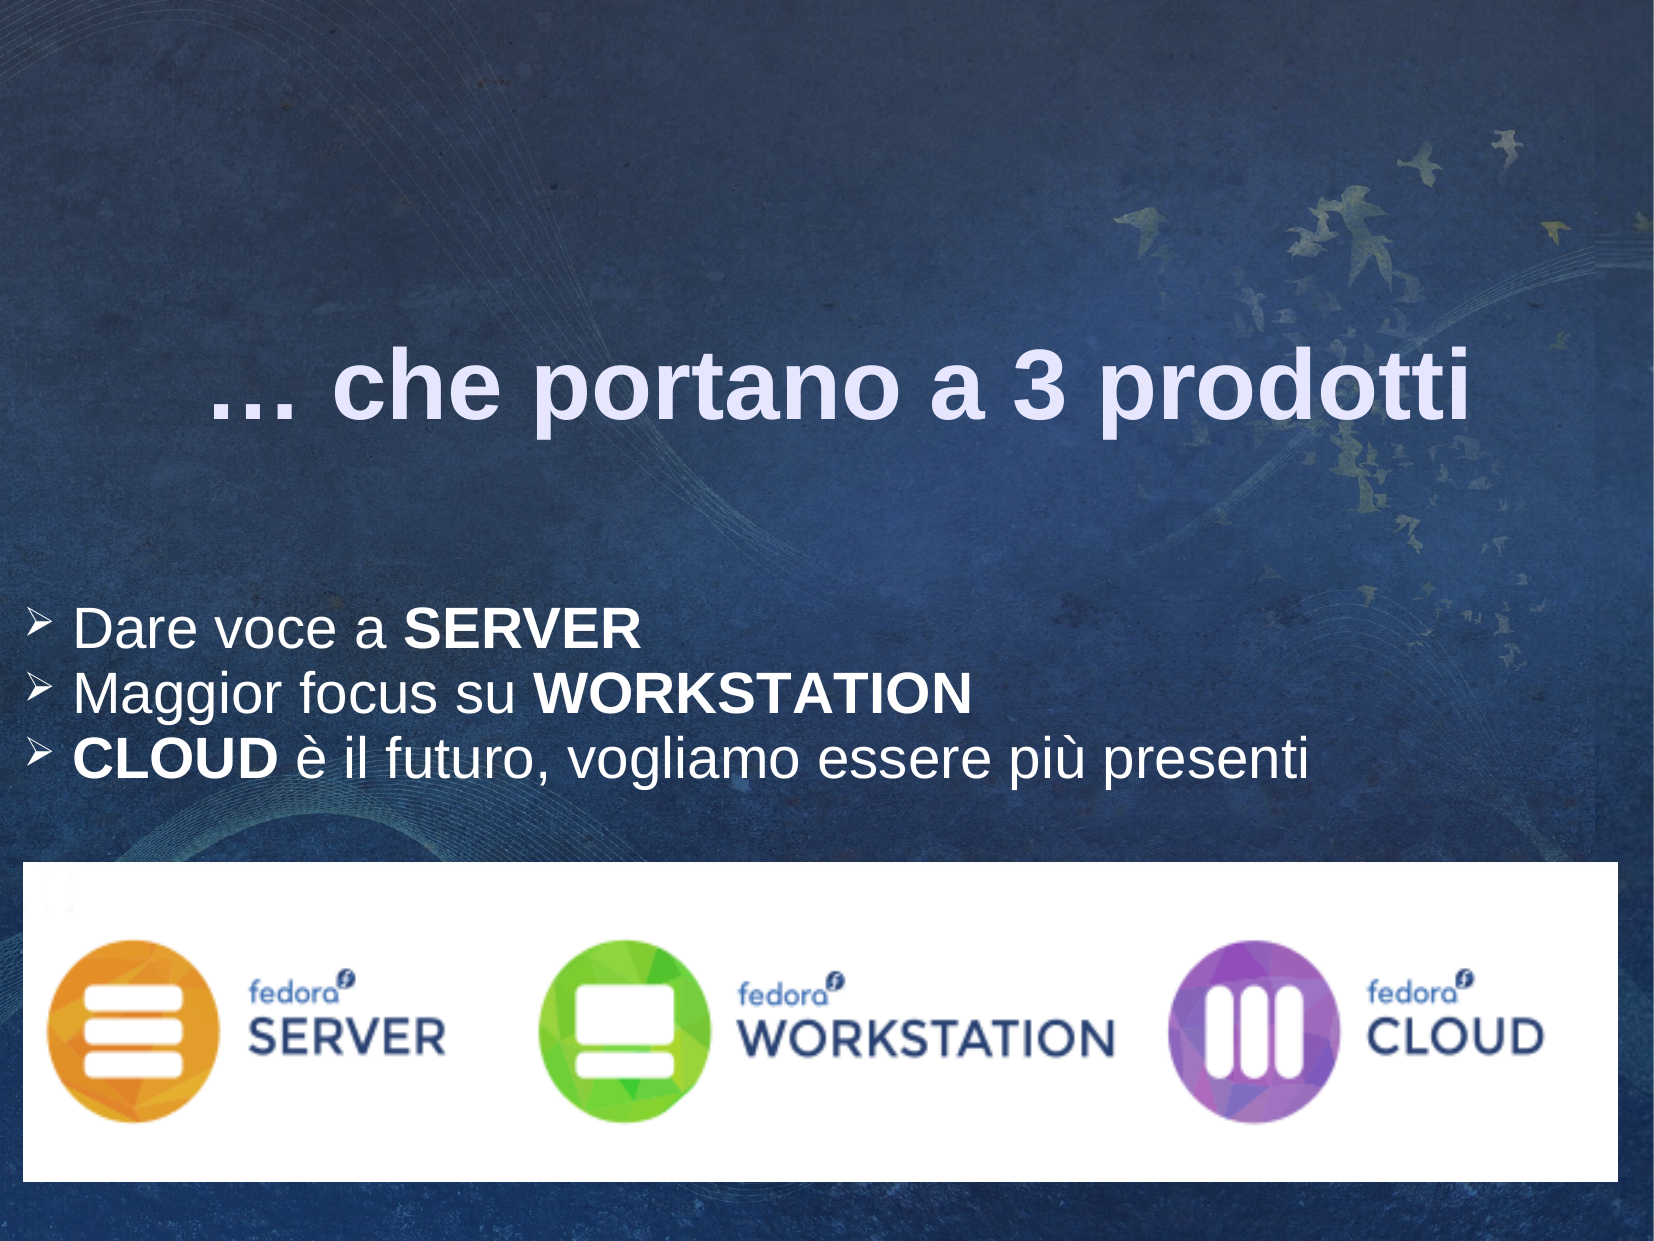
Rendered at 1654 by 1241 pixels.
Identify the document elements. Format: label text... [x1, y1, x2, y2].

picture [0, 0, 1654, 1241]
subtitle … che portano a 3 prodotti Dare voce a SERVER Maggior focus su WORKSTATION CLOUD è il futuro, vogliamo essere più presenti [23, 100, 1654, 1015]
